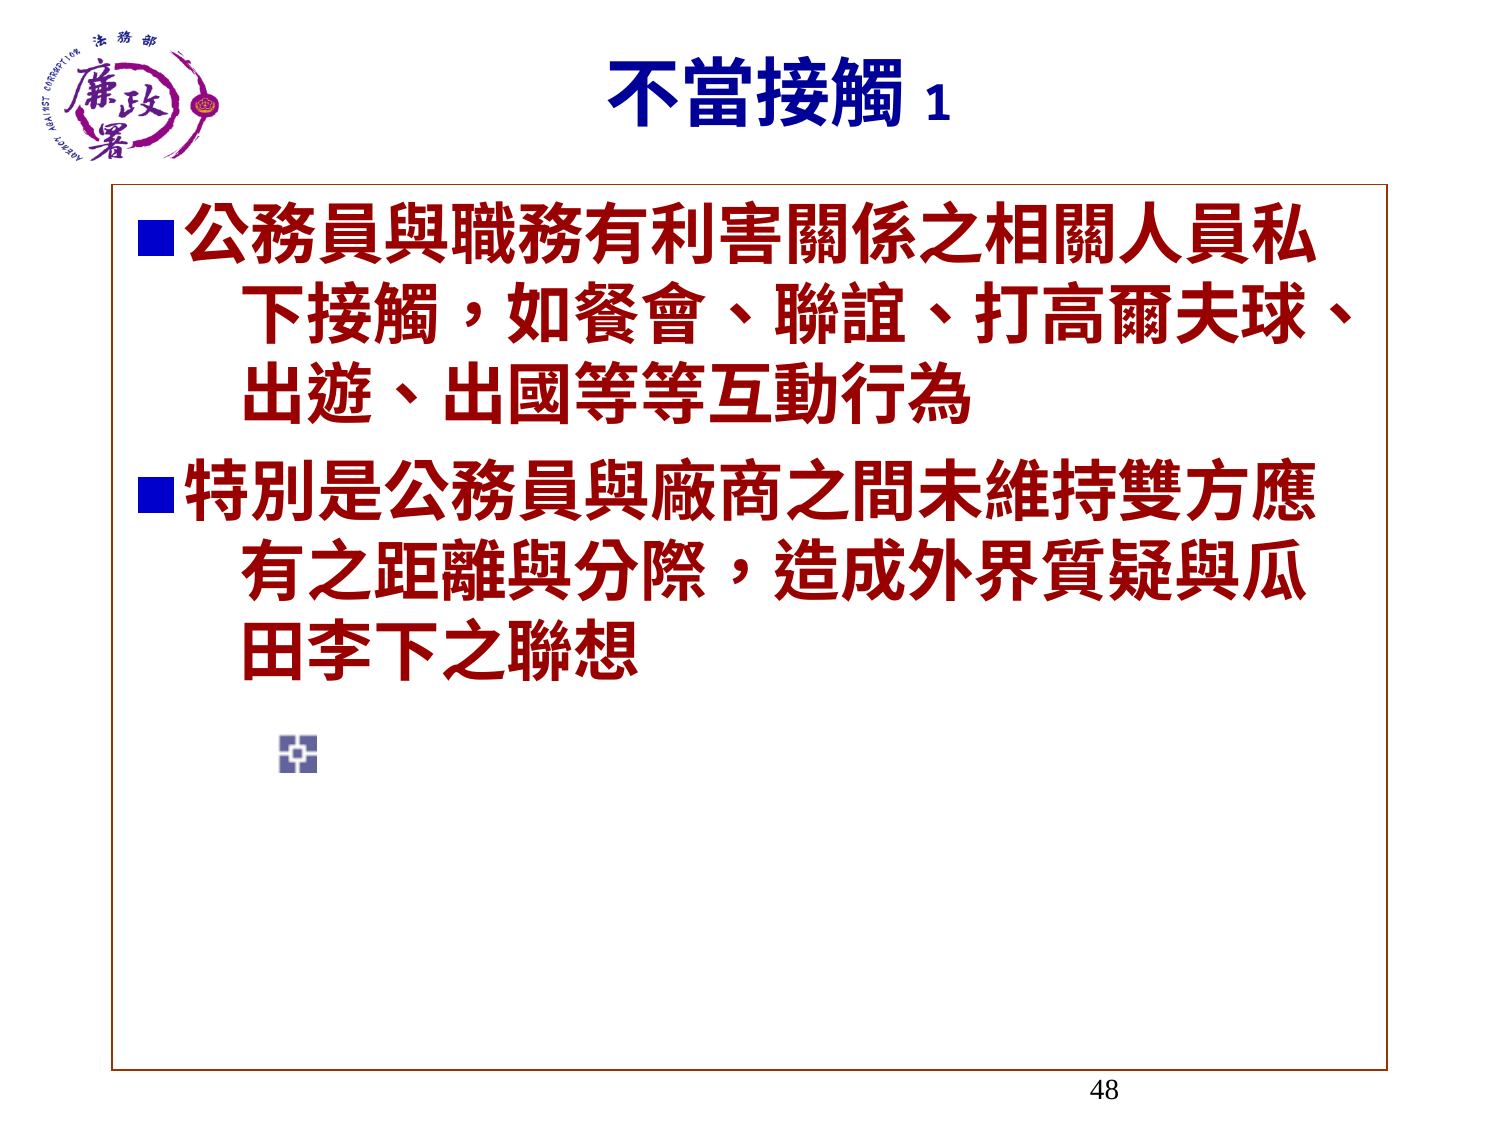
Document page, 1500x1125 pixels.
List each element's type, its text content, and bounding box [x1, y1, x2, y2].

text_box 不當接觸1 [194, 42, 1365, 138]
list 公務員與職務有利害關係之相關人員私下接觸，如餐會、聯誼、打高爾夫球、出遊、出國等等互動行為 特別是公務員與廠商之間未維持雙方應有之距離與分際，造成外界質疑與瓜田李下之聯想 [112, 184, 1388, 1071]
text_box [1074, 1071, 1388, 1113]
